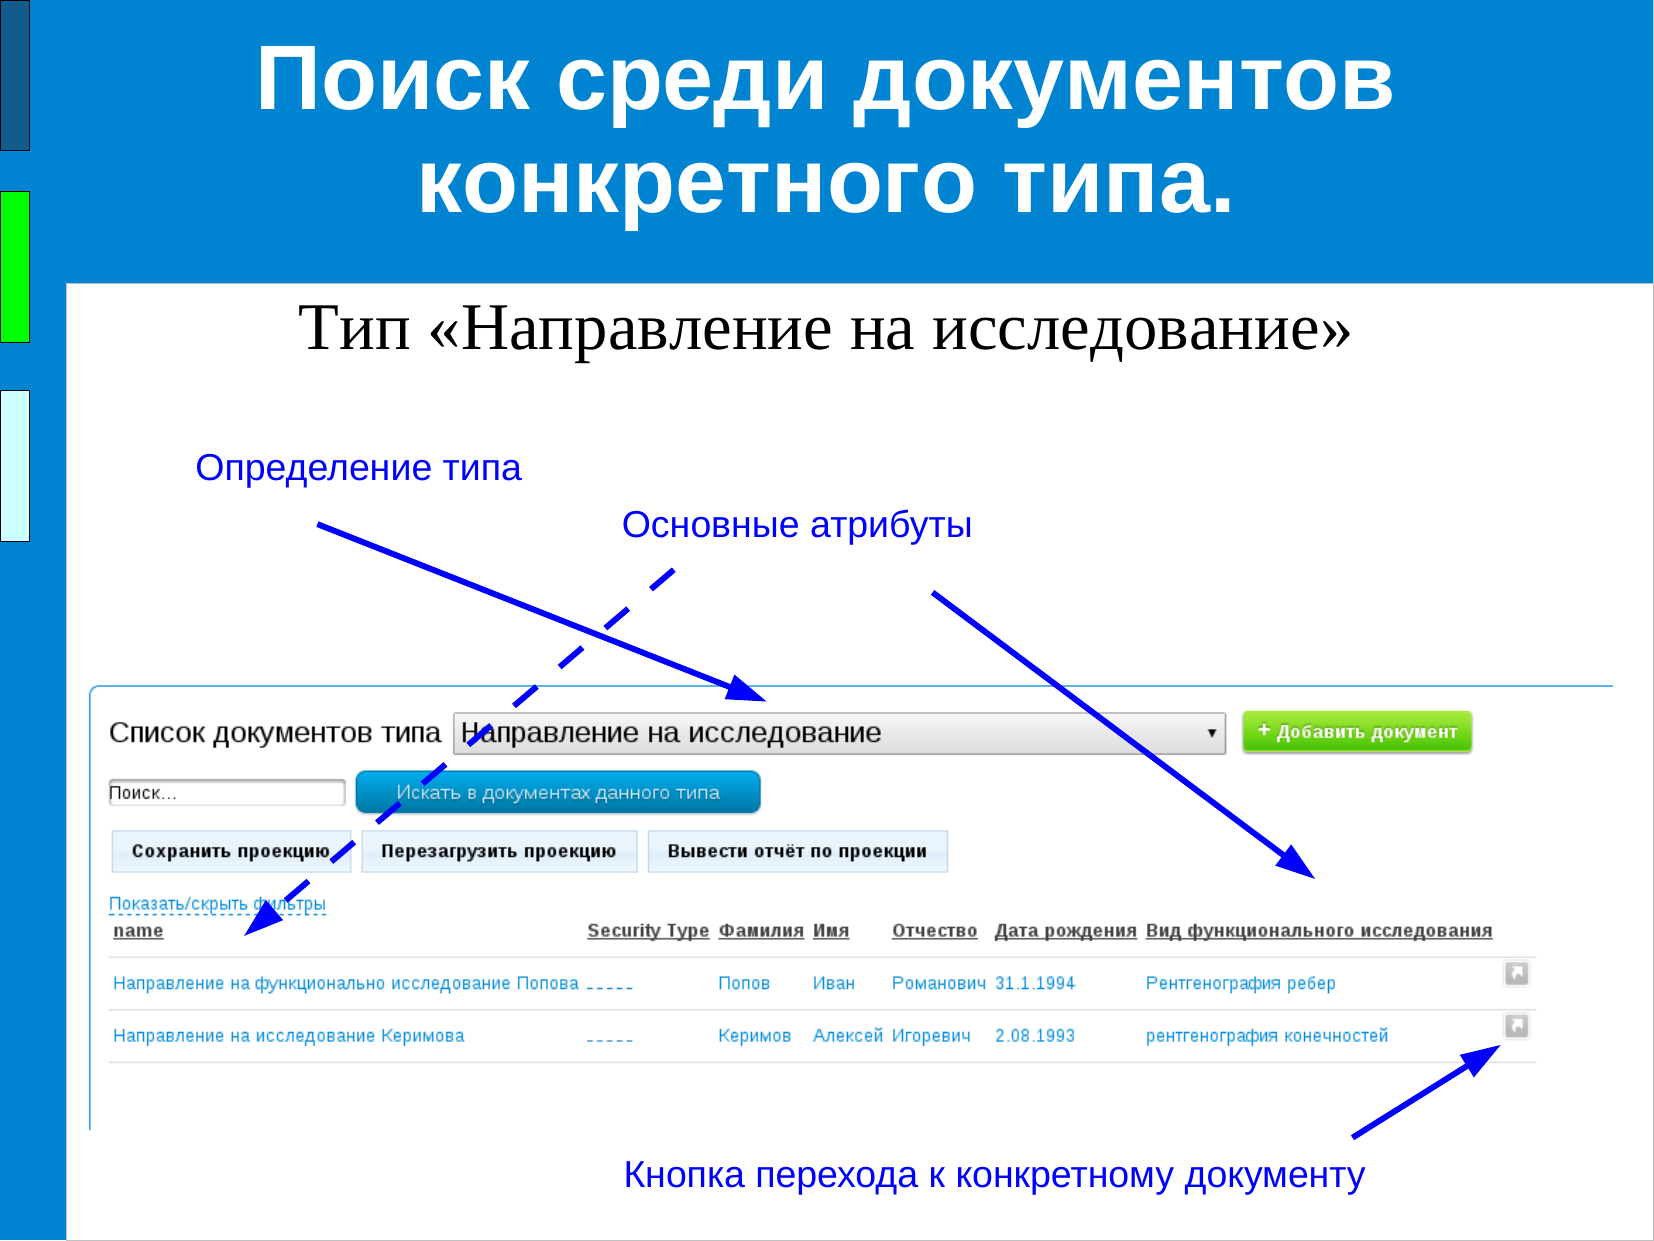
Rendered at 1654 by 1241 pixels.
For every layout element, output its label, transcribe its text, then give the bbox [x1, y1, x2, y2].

title Поиск среди документов конкретного типа. [82, 26, 1571, 232]
text_box Основные атрибуты [607, 496, 988, 554]
picture [71, 650, 1613, 1130]
text_box Кнопка перехода к конкретному документу [608, 1145, 1381, 1203]
text_box Определение типа [180, 439, 538, 497]
subtitle Тип «Направление на исследование» [82, 290, 1571, 650]
